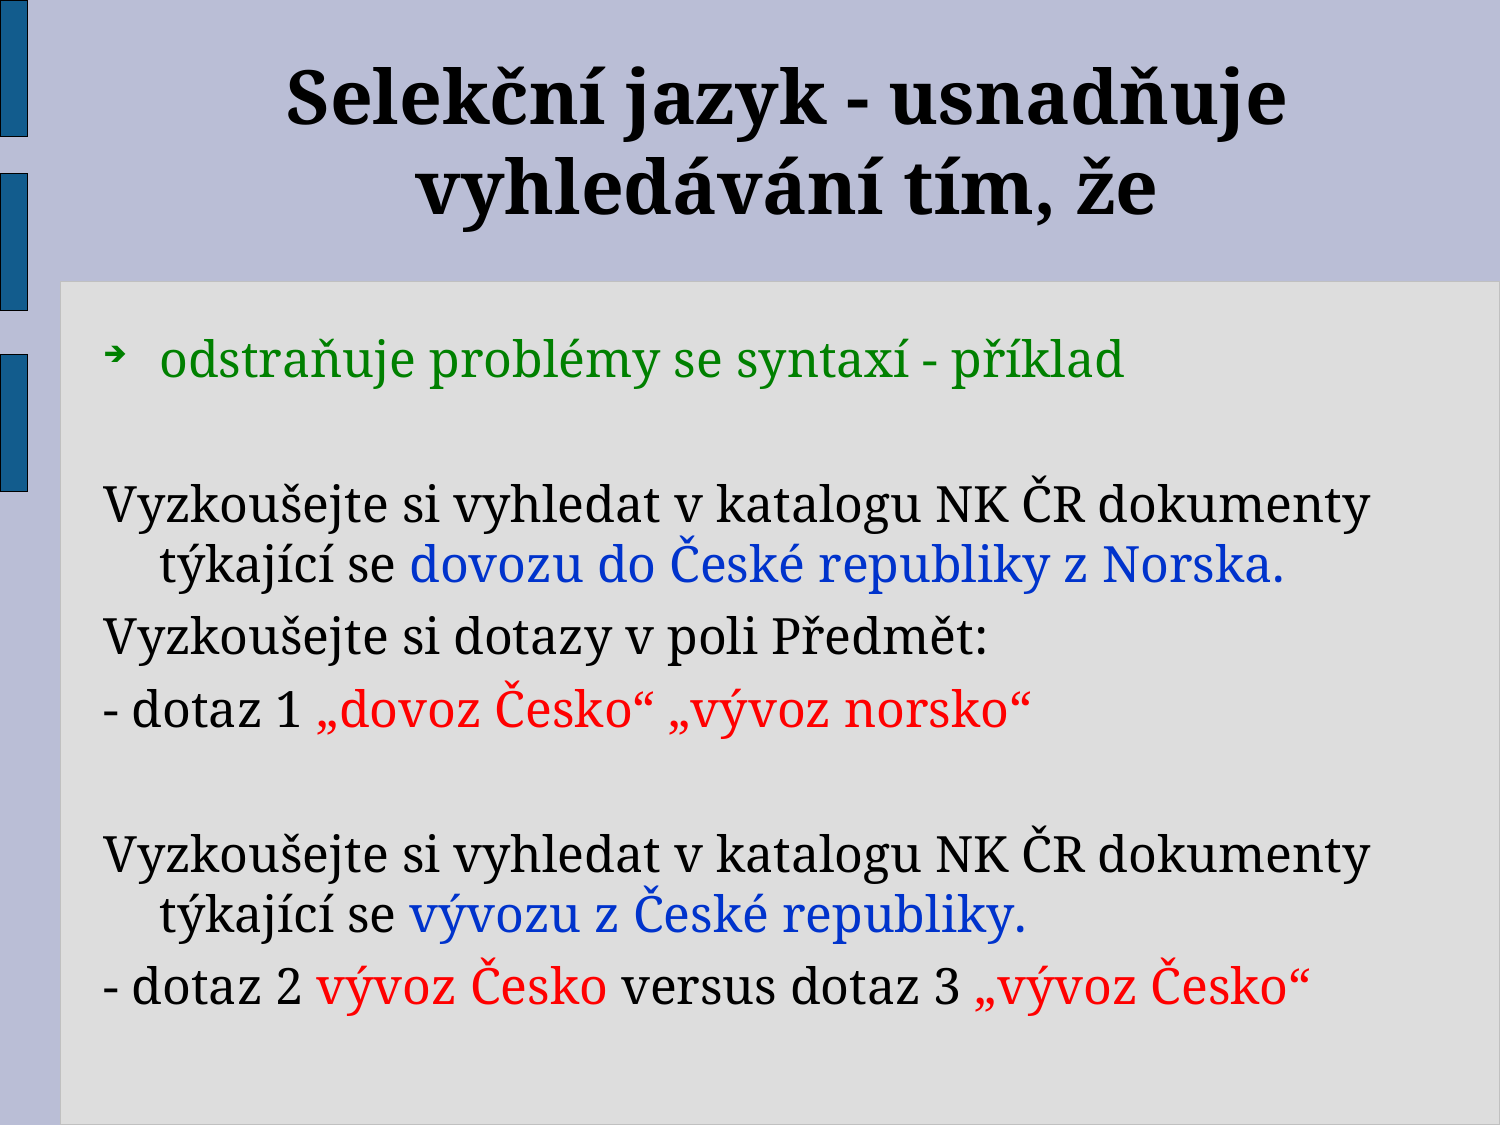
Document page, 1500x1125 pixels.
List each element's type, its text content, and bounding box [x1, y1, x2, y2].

title Selekční jazyk - usnadňuje vyhledávání tím, že [150, 41, 1426, 238]
list odstraňuje problémy se syntaxí - příklad Vyzkoušejte si vyhledat v katalogu NK ČR dokumenty týkající se dovozu do České republiky z Norska. Vyzkoušejte si dotazy v poli Předmět: - dotaz 1 „dovoz Česko“ „vývoz norsko“ Vyzkoušejte si vyhledat v katalogu NK ČR dokumenty týkající se vývozu z České republiky. - dotaz 2 vývoz Česko versus dotaz 3 „vývoz Česko“ [88, 319, 1455, 1125]
